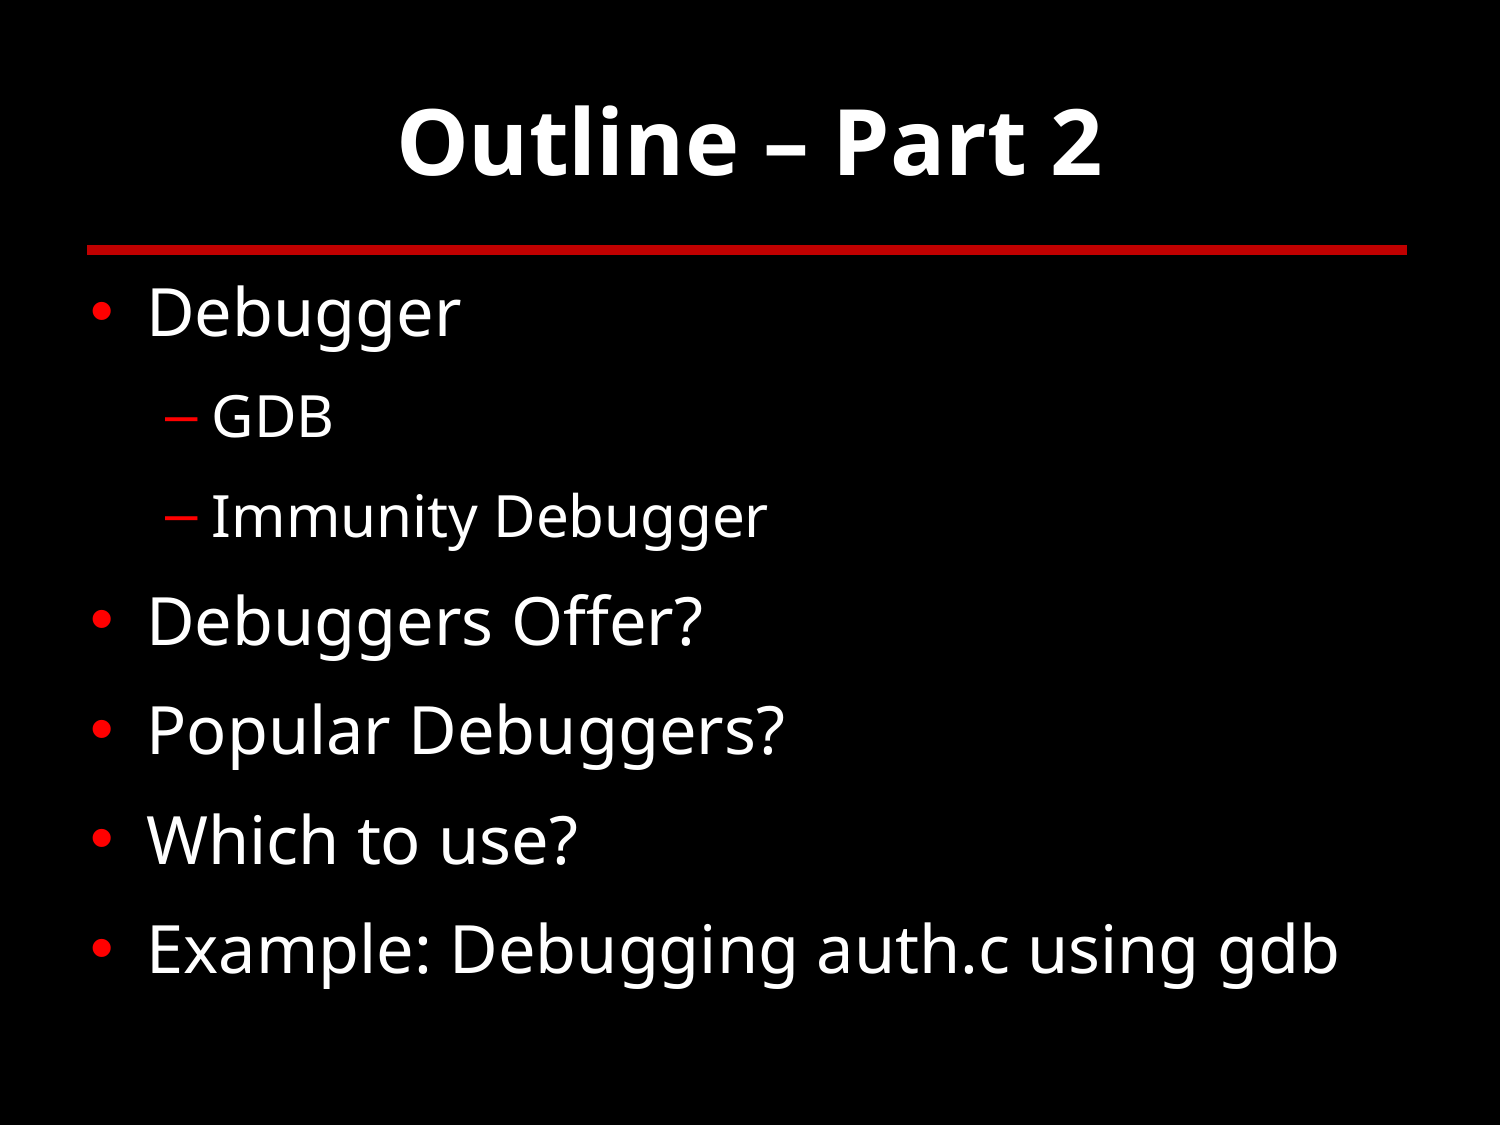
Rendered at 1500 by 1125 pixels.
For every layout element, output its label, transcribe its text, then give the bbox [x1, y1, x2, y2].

list Debugger GDB Immunity Debugger Debuggers Offer? Popular Debuggers? Which to use? Example: Debugging auth.c using gdb [75, 262, 1425, 1005]
title Outline – Part 2 [75, 45, 1425, 233]
